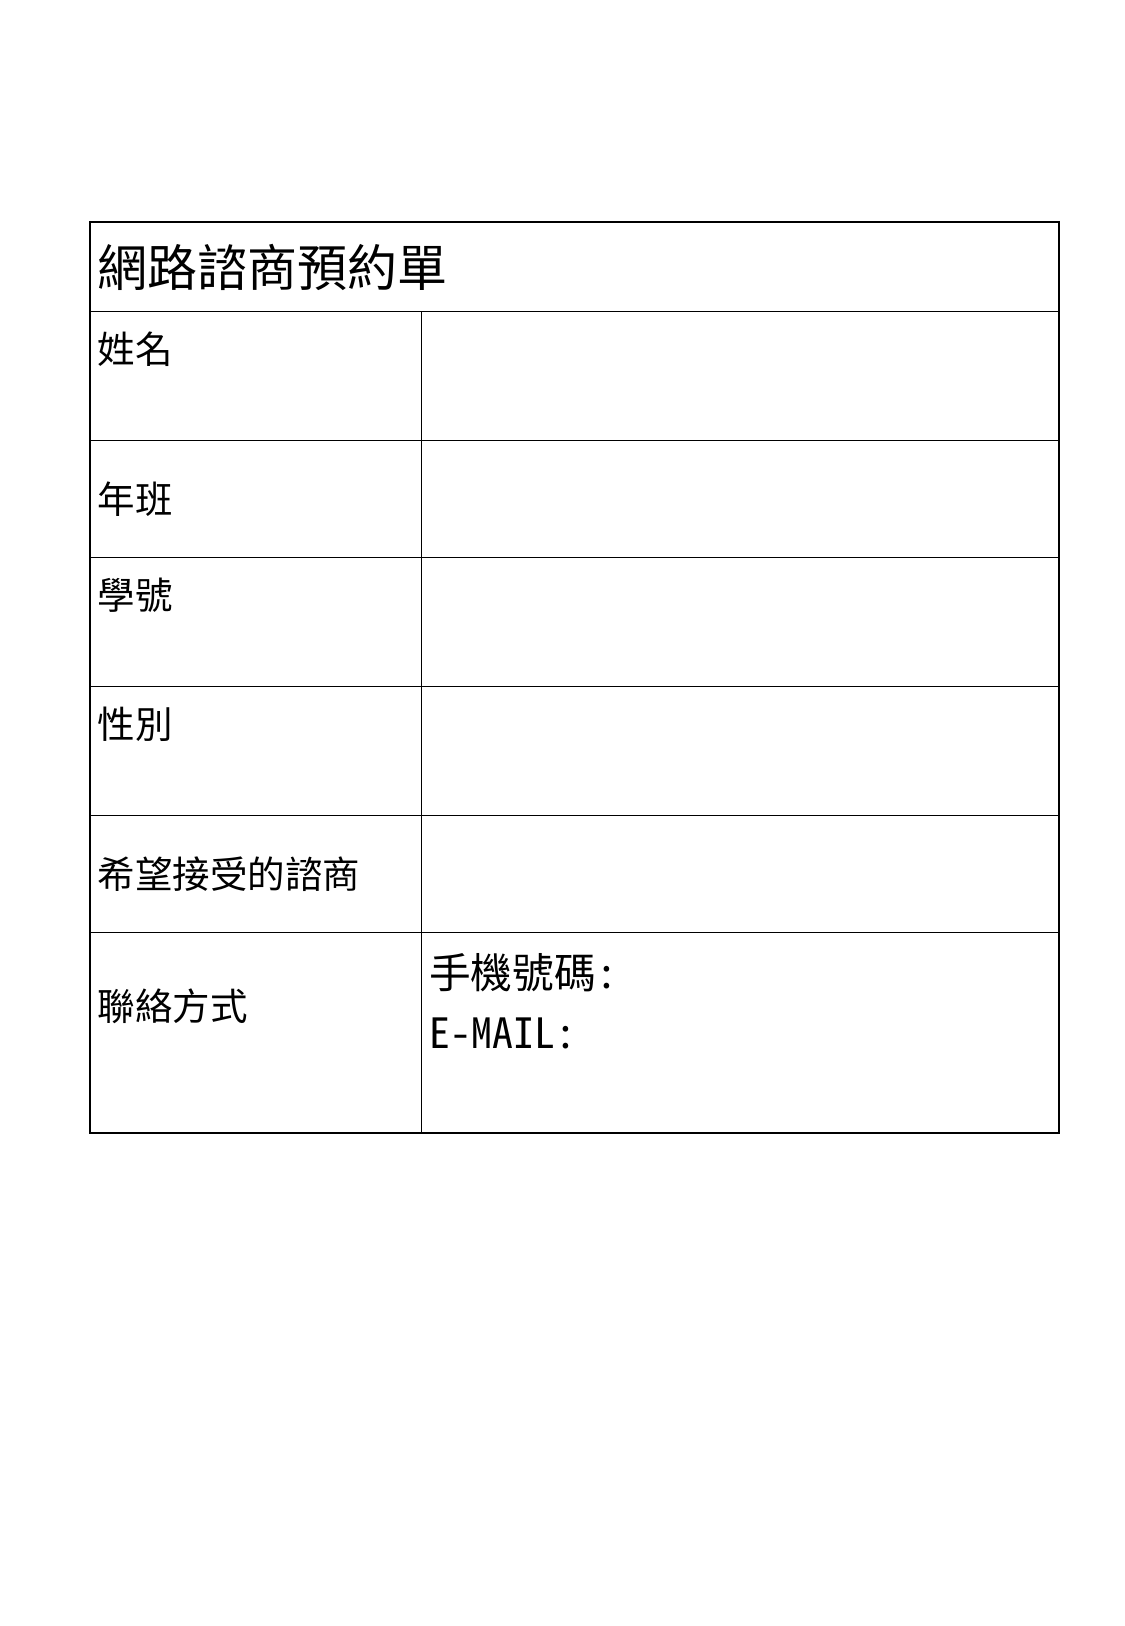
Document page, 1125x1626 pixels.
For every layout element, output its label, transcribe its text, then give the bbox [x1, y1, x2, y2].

table_cell 年班 [91, 441, 421, 557]
table_cell [422, 687, 1058, 815]
table_cell 希望接受的諮商 [91, 816, 421, 932]
table_cell 姓名 [91, 312, 421, 440]
table_cell 聯絡方式 [91, 933, 421, 1132]
table_cell [422, 816, 1058, 932]
table_cell [422, 558, 1058, 686]
table_header 網路諮商預約單 [91, 223, 1058, 311]
table_cell [422, 441, 1058, 557]
table_cell [422, 312, 1058, 440]
table_cell 手機號碼: E-MAIL: [422, 933, 1058, 1132]
table_cell 學號 [91, 558, 421, 686]
table_cell 性別 [91, 687, 421, 815]
